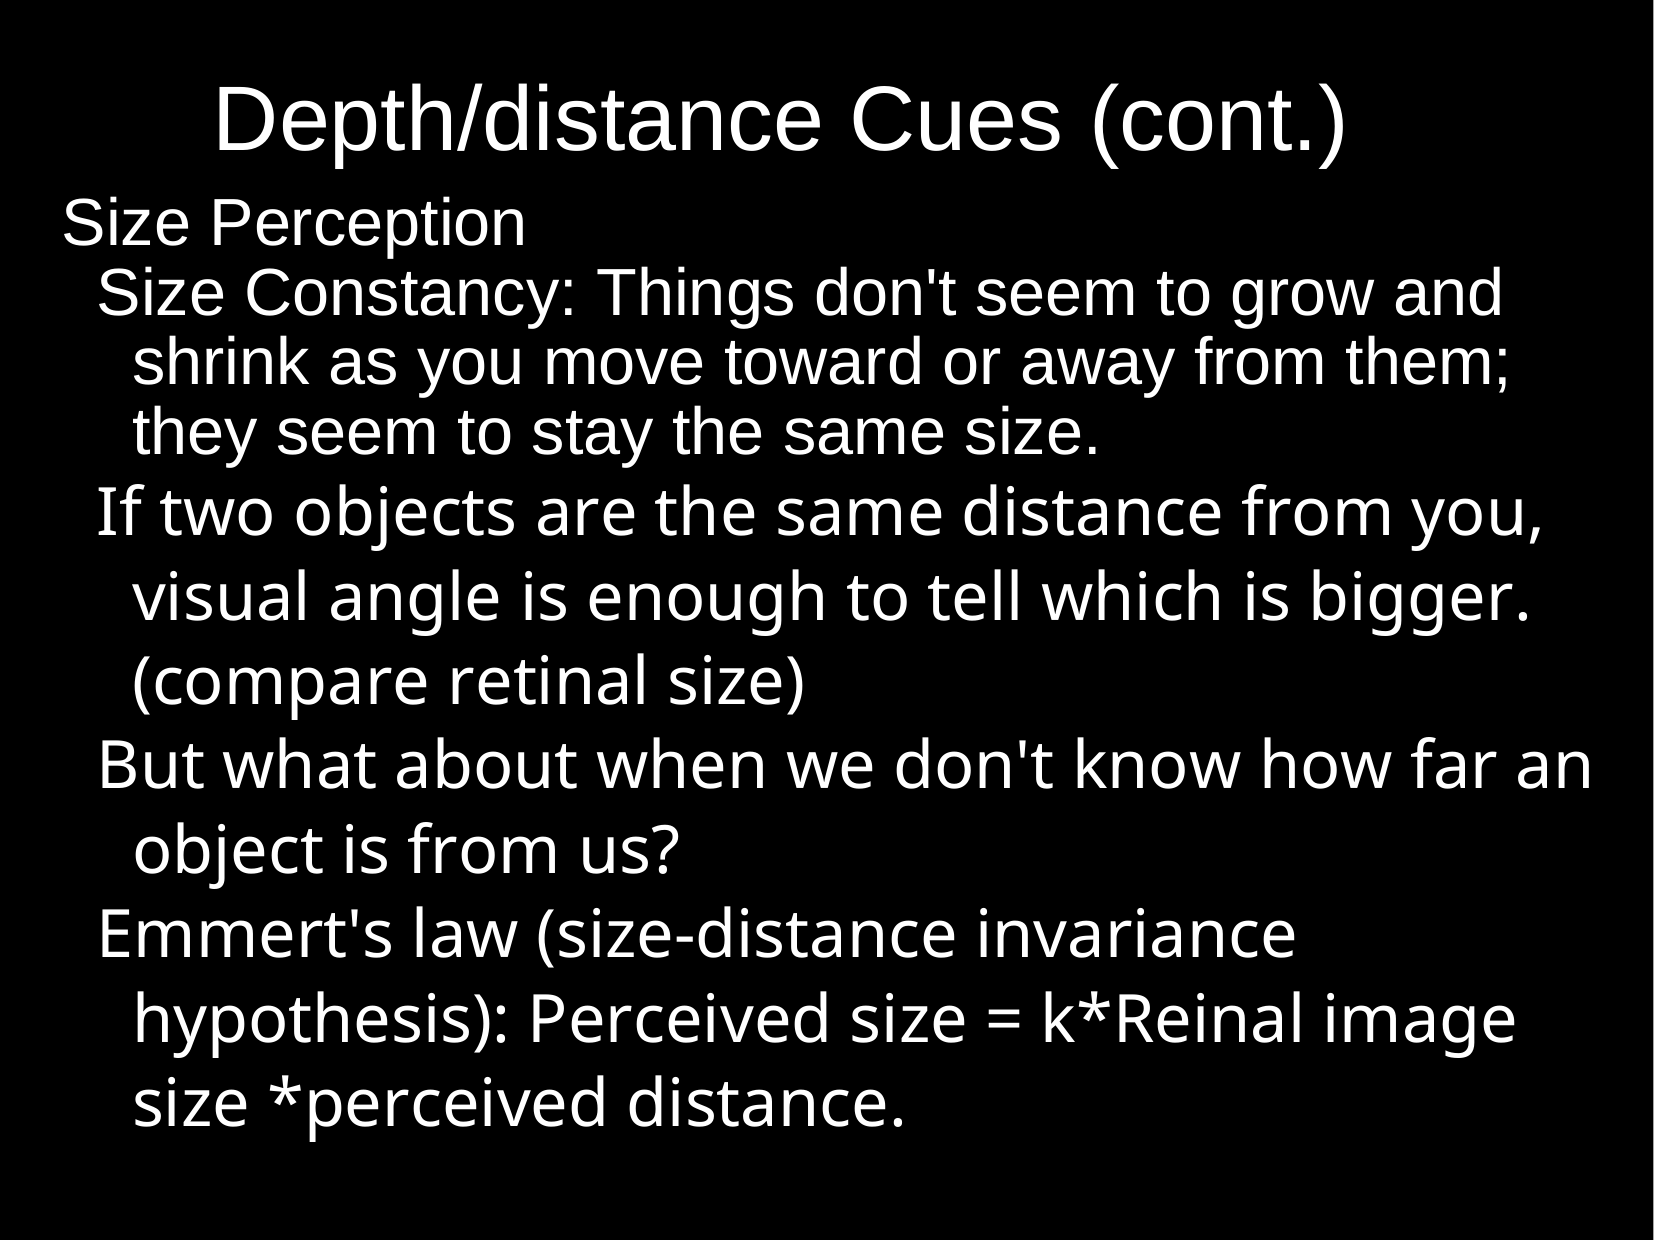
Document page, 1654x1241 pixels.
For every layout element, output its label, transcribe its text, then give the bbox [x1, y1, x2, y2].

text_box Size Perception Size Constancy: Things don't seem to grow and shrink as you move toward or away from them; they seem to stay the same size. If two objects are the same distance from you, visual angle is enough to tell which is bigger. (compare retinal size) But what about when we don't know how far an object is from us? Emmert's law (size-distance invariance hypothesis): Perceived size = k*Reinal image size *perceived distance. [46, 182, 1633, 1241]
title Depth/distance Cues (cont.) [37, 17, 1526, 226]
